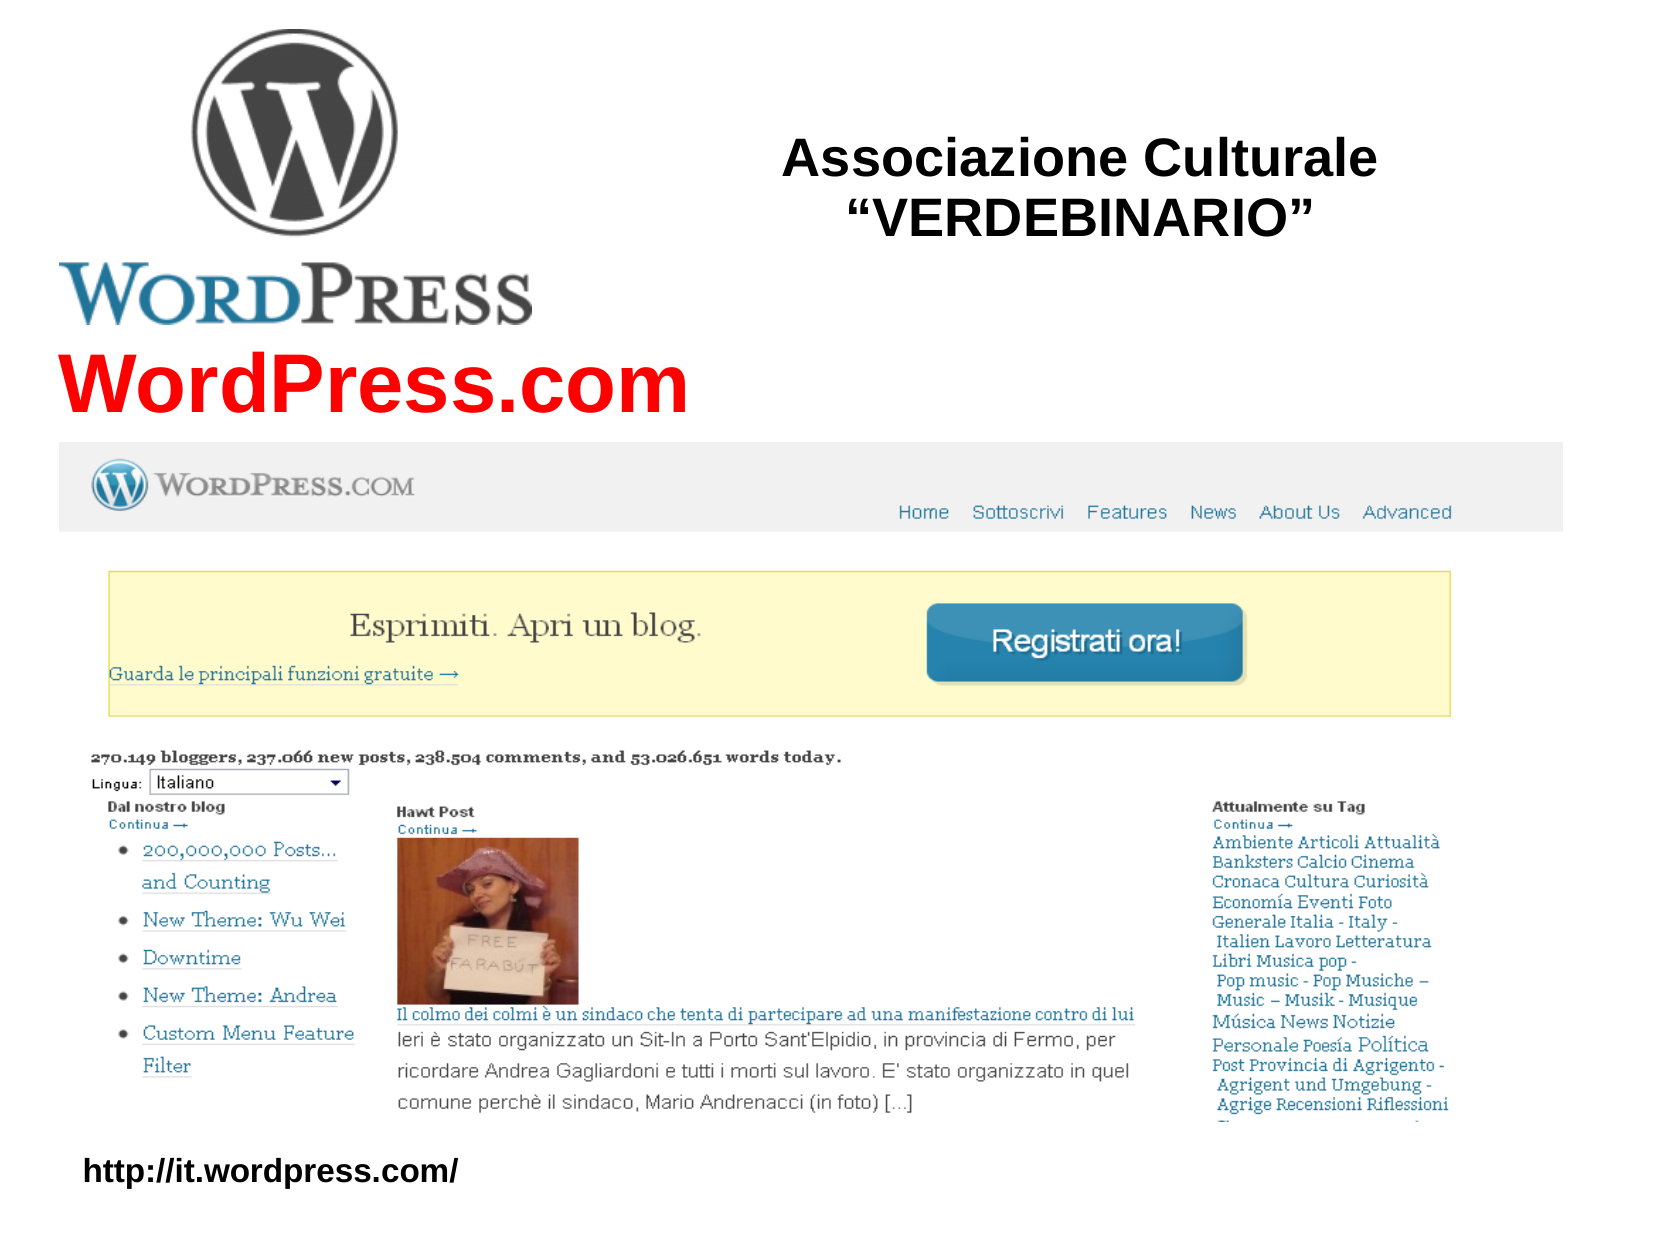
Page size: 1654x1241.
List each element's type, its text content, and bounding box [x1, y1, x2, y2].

text_box WordPress.com [59, 324, 1601, 443]
picture [59, 29, 532, 324]
picture [59, 443, 1563, 1123]
title Associazione Culturale “VERDEBINARIO” [590, 50, 1571, 324]
title http://it.wordpress.com/ [82, 1123, 1063, 1221]
